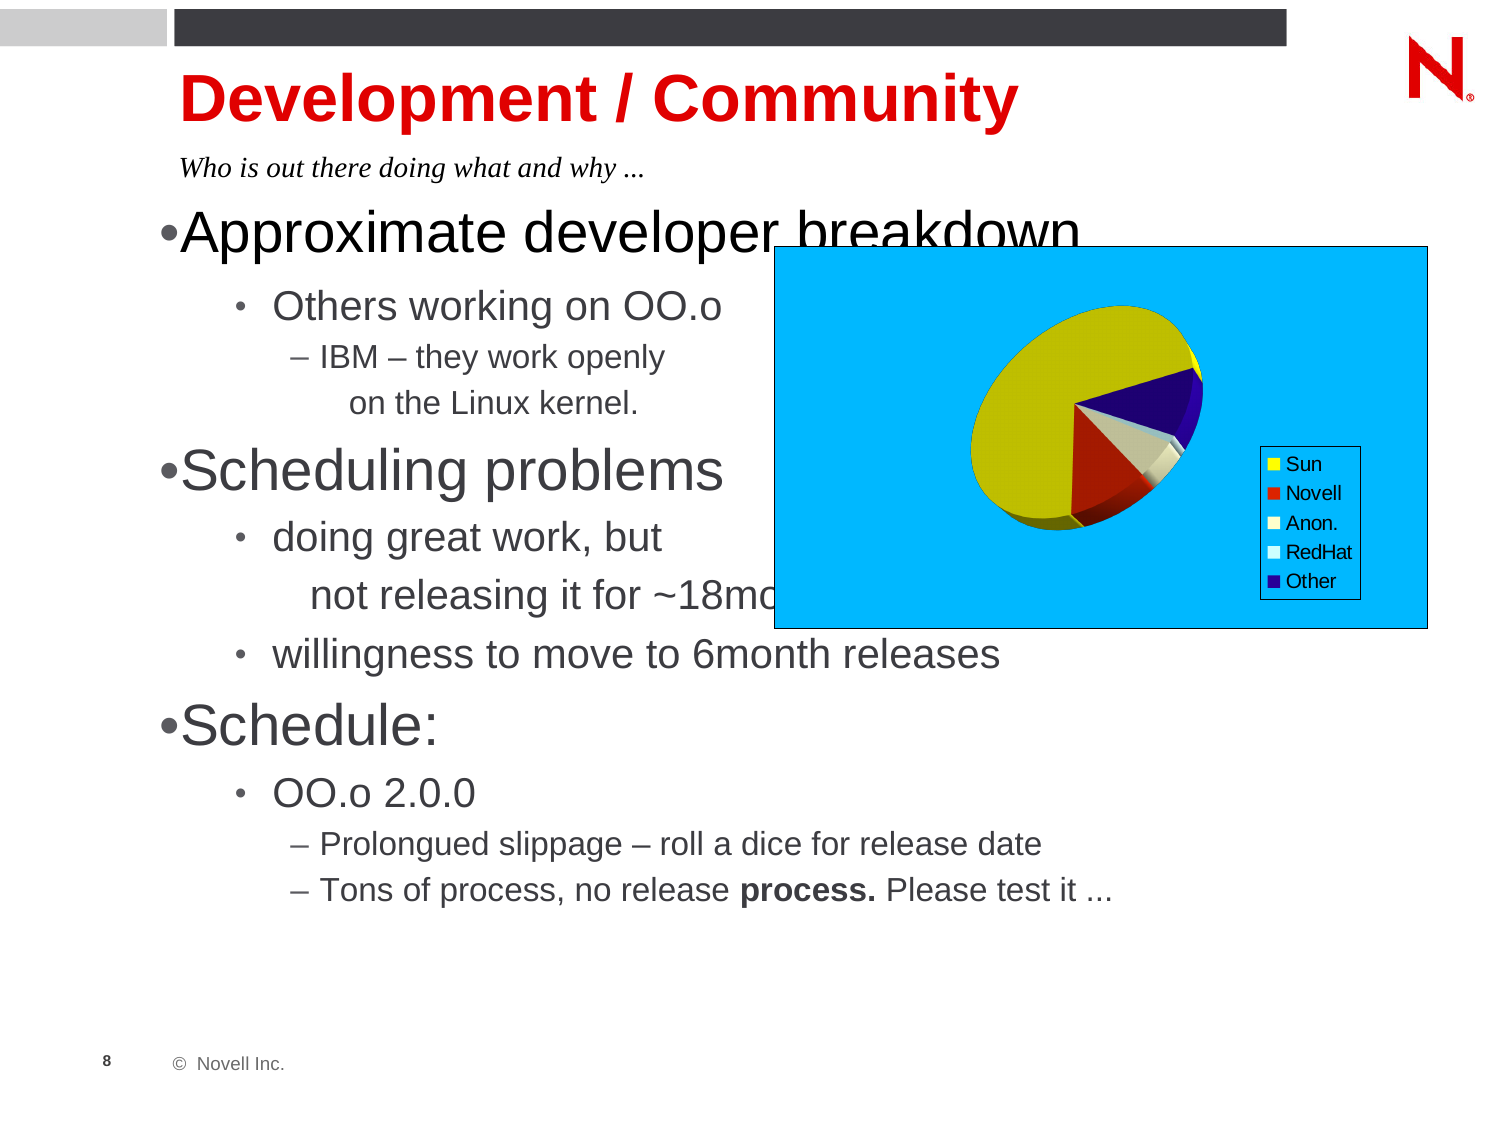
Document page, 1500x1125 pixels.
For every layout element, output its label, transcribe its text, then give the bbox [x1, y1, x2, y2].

text_box Who is out there doing what and why ... [178, 151, 1421, 189]
list Approximate developer breakdown Others working on OO.o IBM – they work openly on the Linux kernel. Scheduling problems doing great work, but not releasing it for ~18months willingness to move to 6month releases Schedule: OO.o 2.0.0 Prolongued slippage – roll a dice for release date Tons of process, no release process. Please test it ... [159, 199, 1441, 1024]
picture [1404, 32, 1477, 105]
chart [774, 246, 1428, 629]
title Development / Community [179, 52, 1312, 147]
